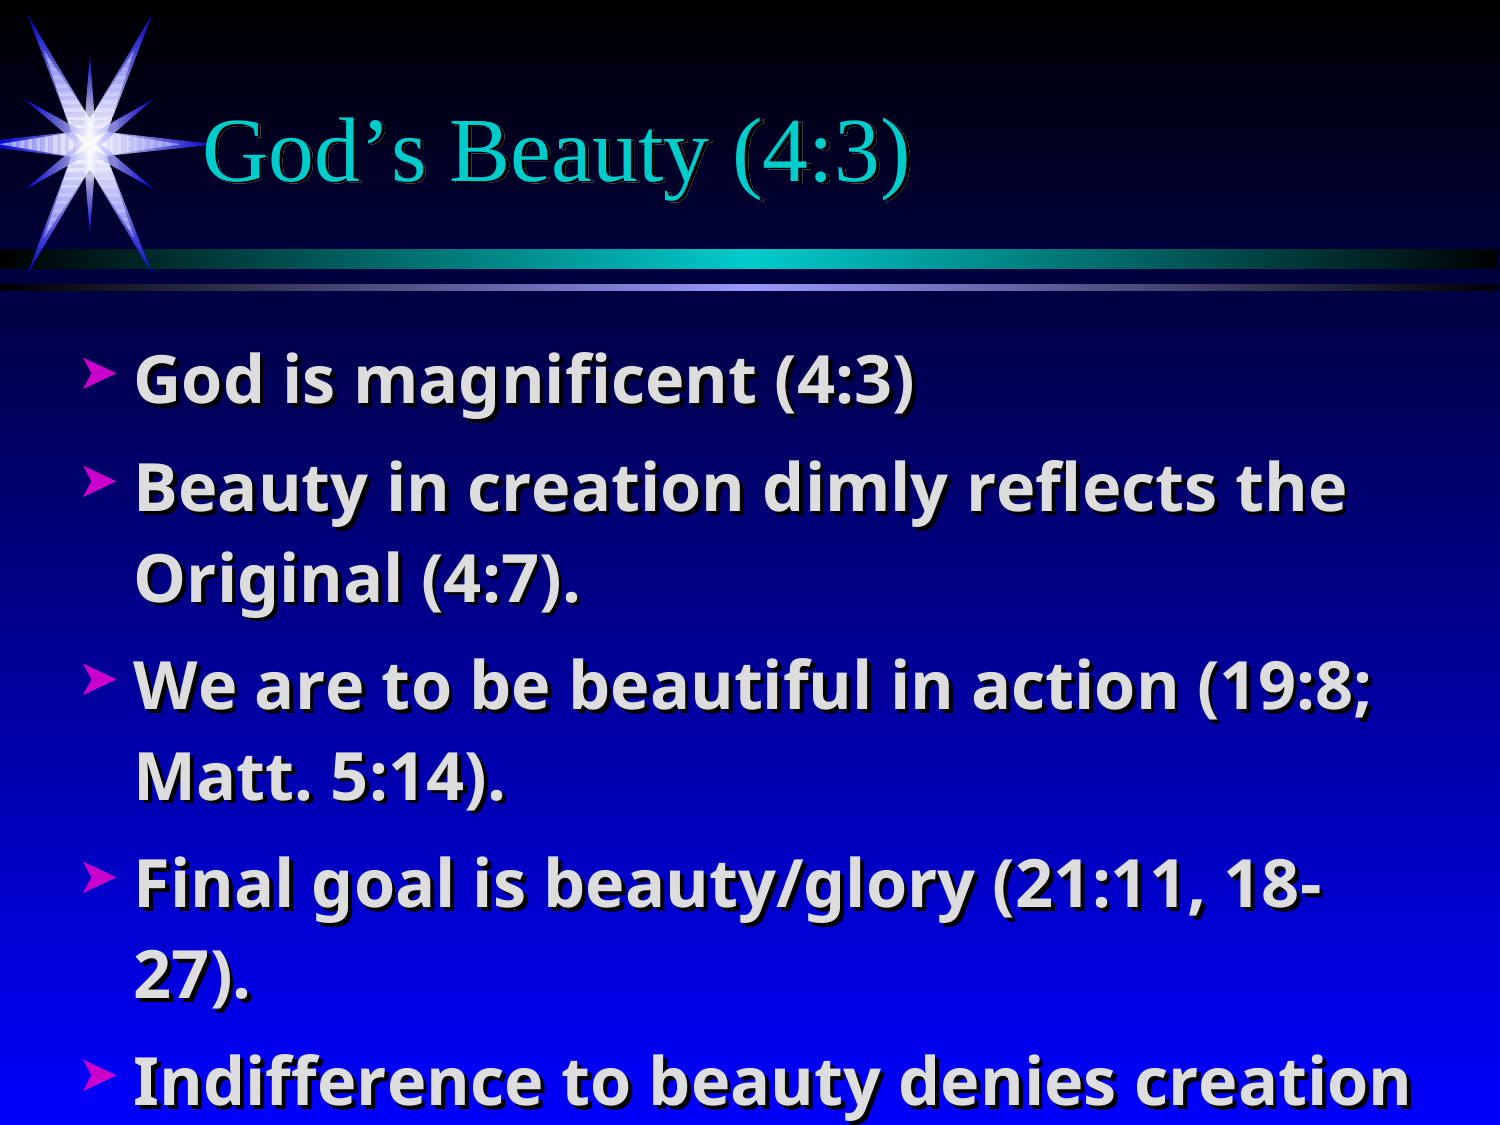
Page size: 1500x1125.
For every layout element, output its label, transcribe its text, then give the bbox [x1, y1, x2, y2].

list God is magnificent (4:3) Beauty in creation dimly reflects the Original (4:7). We are to be beautiful in action (19:8; Matt. 5:14). Final goal is beauty/glory (21:11, 18-27). Indifference to beauty denies creation and dishonors the Creator. [62, 324, 1438, 1101]
title God’s Beauty (4:3) [187, 56, 1463, 244]
